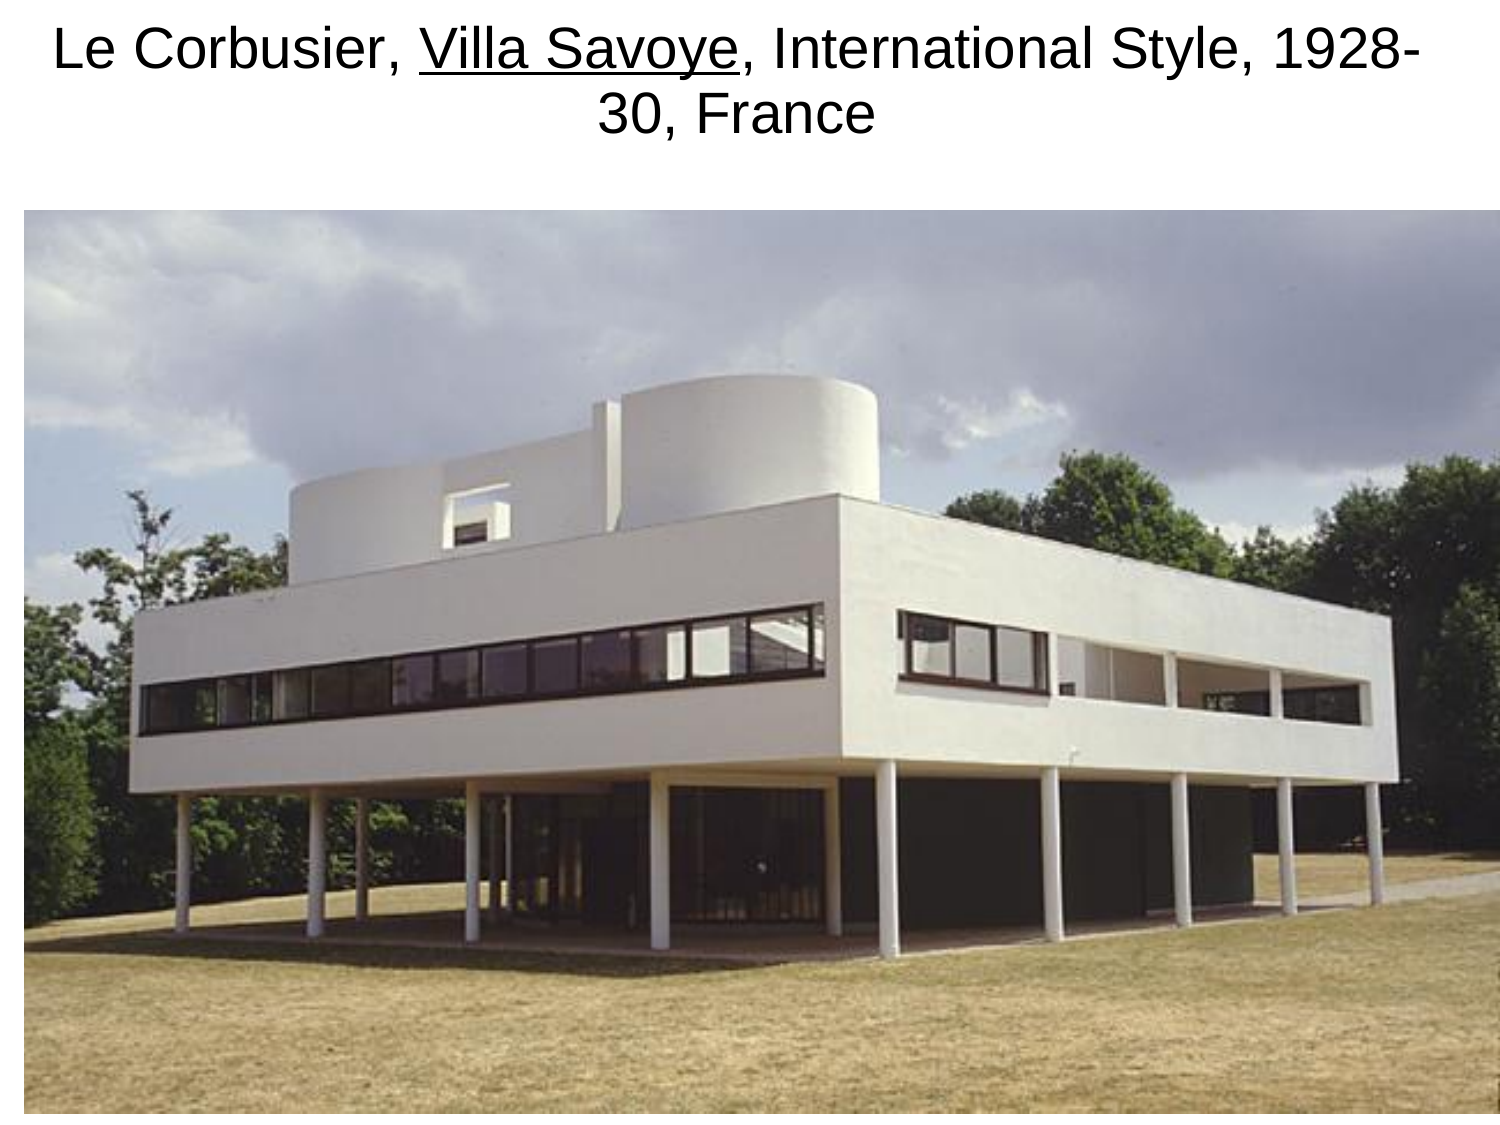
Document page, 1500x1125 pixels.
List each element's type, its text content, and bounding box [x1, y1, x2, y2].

picture [24, 210, 1500, 1114]
title Le Corbusier, Villa Savoye, International Style, 1928-30, France [0, 0, 1475, 163]
